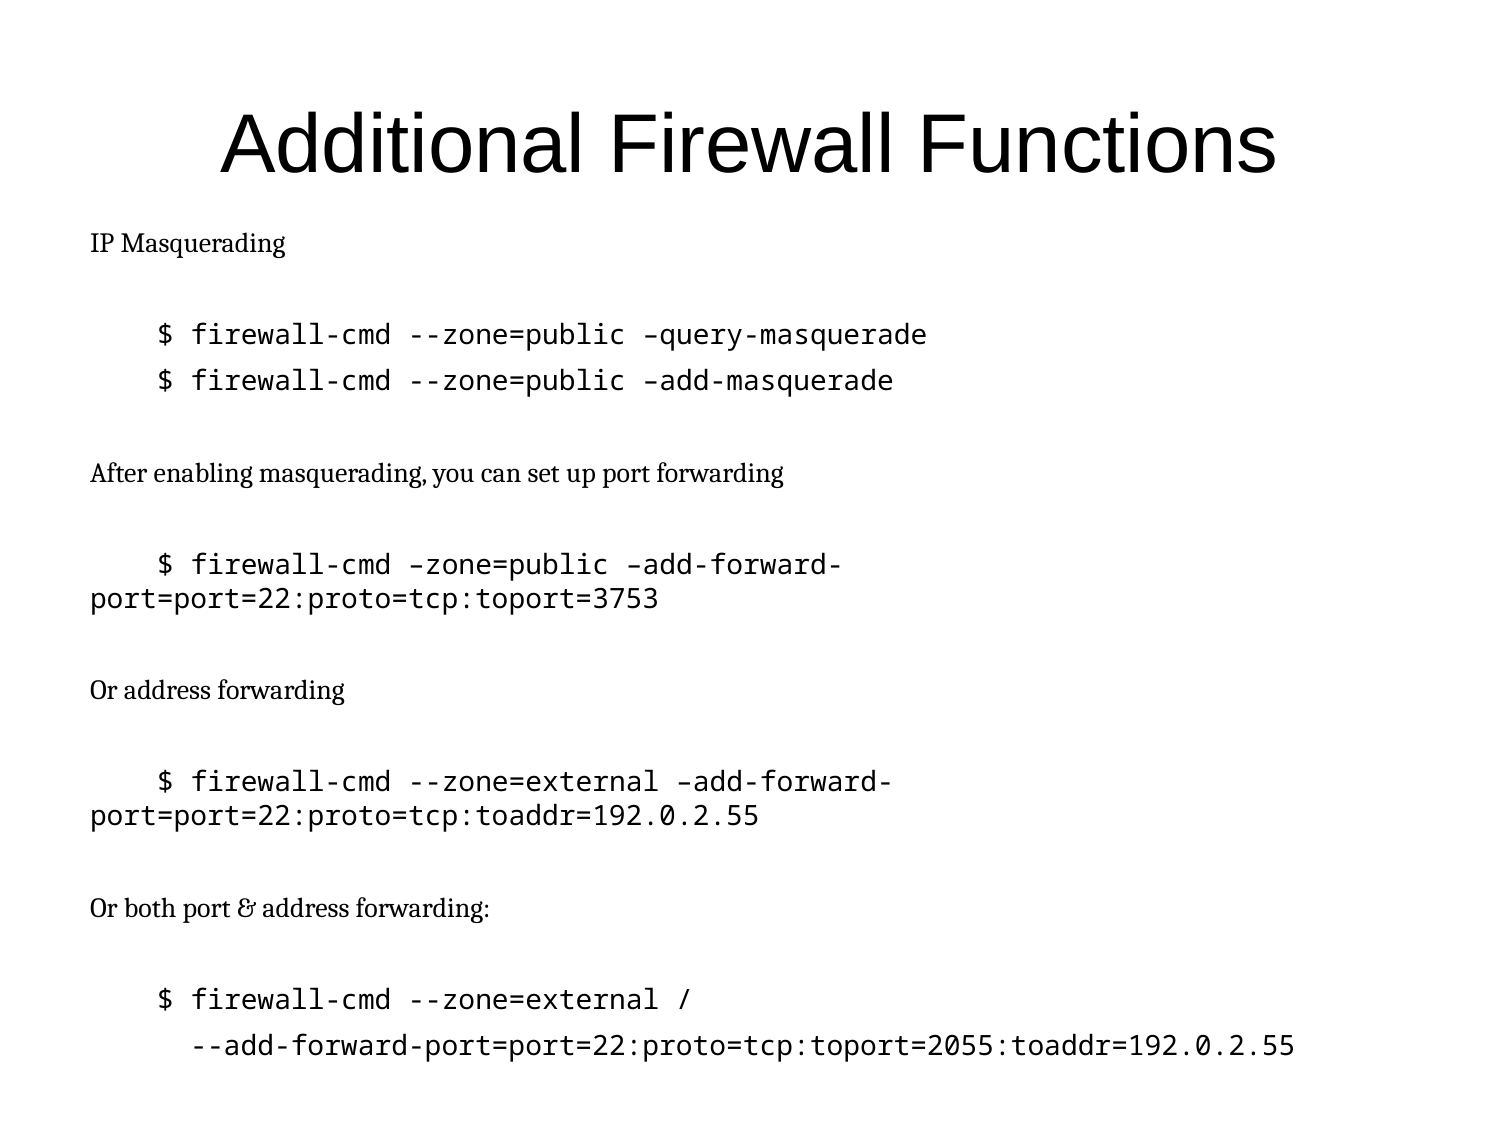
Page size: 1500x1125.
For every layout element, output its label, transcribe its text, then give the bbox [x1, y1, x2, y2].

title Additional Firewall Functions [75, 45, 1425, 217]
list IP Masquerading $ firewall-cmd --zone=public –query-masquerade $ firewall-cmd --zone=public –add-masquerade After enabling masquerading, you can set up port forwarding $ firewall-cmd –zone=public –add-forward-port=port=22:proto=tcp:toport=3753 Or address forwarding $ firewall-cmd --zone=external –add-forward-port=port=22:proto=tcp:toaddr=192.0.2.55 Or both port & address forwarding: $ firewall-cmd --zone=external / --add-forward-port=port=22:proto=tcp:toport=2055:toaddr=192.0.2.55 [75, 217, 1425, 1081]
